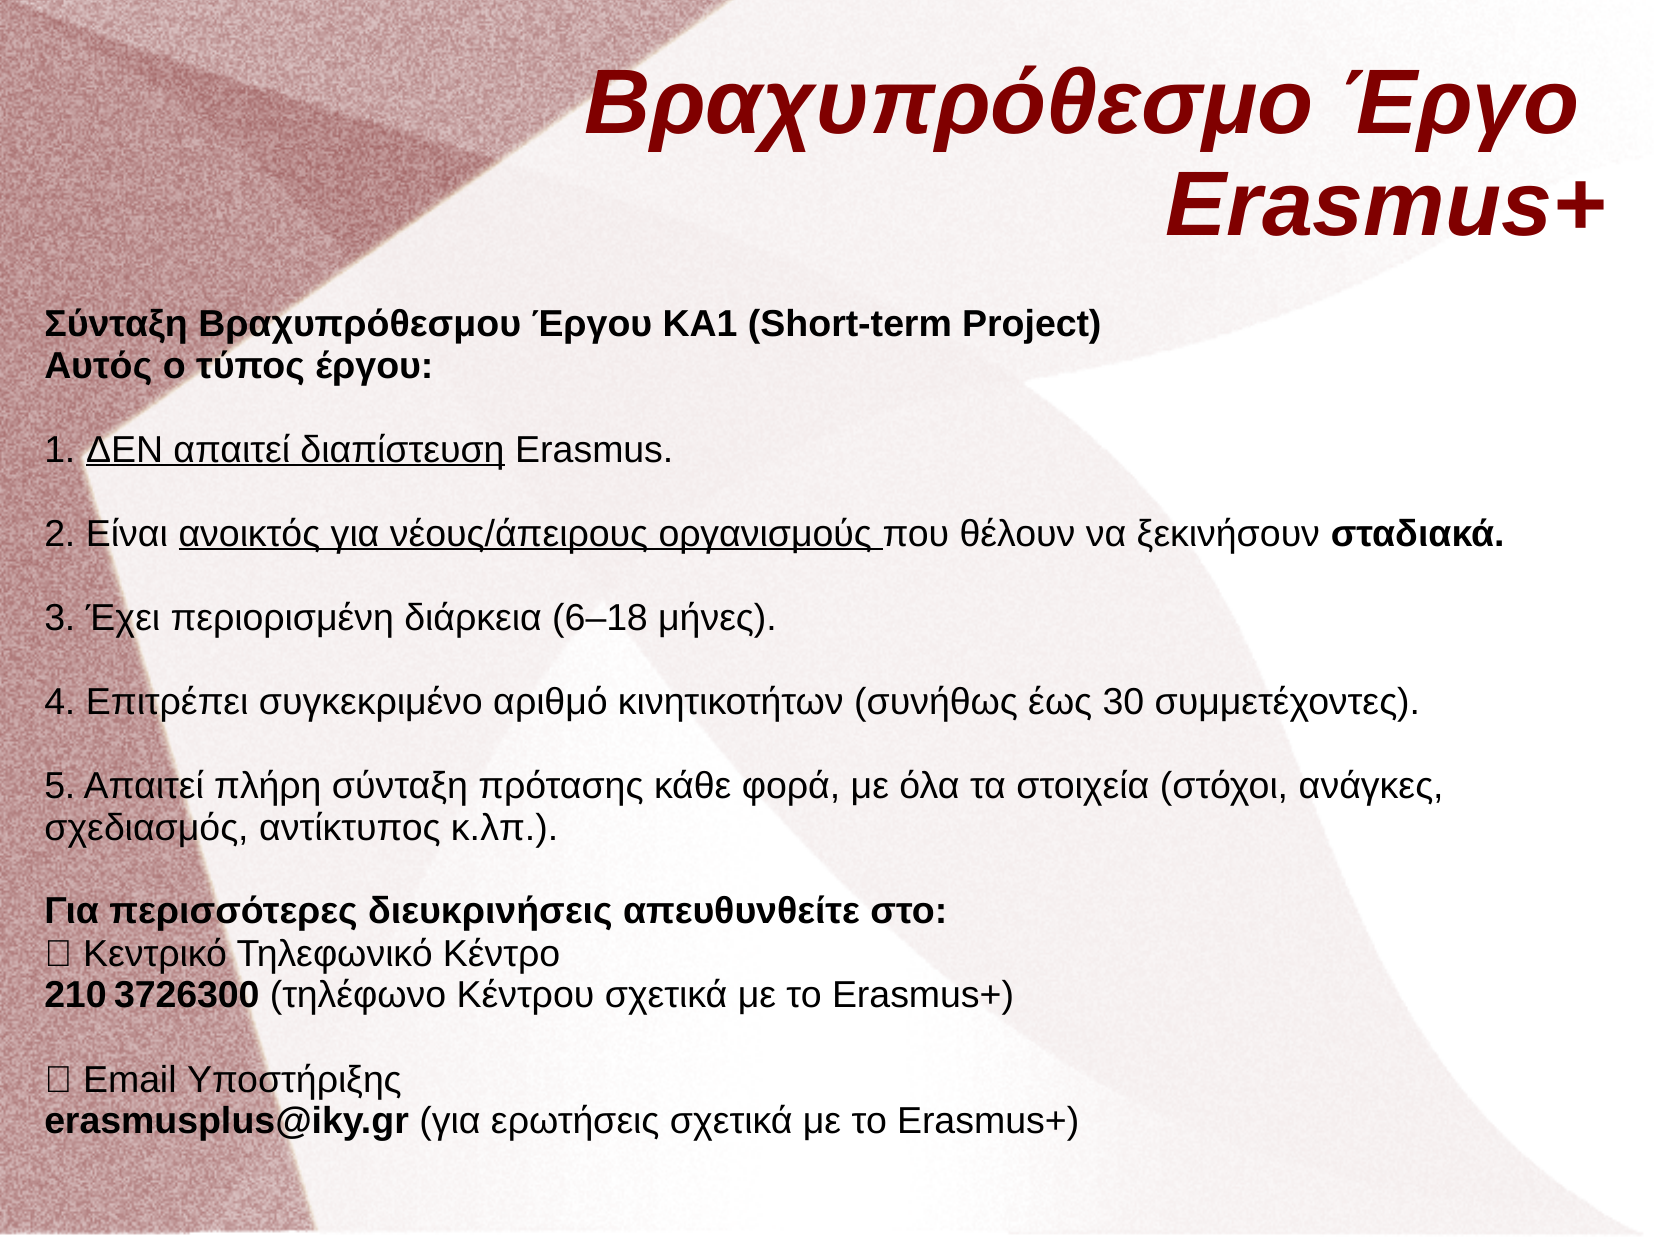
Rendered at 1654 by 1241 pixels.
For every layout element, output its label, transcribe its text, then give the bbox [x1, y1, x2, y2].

text_box Σύνταξη Βραχυπρόθεσμου Έργου KA1 (Short-term Project) Αυτός ο τύπος έργου: 1. ΔΕΝ απαιτεί διαπίστευση Erasmus. 2. Είναι ανοικτός για νέους/άπειρους οργανισμούς που θέλουν να ξεκινήσουν σταδιακά. 3. Έχει περιορισμένη διάρκεια (6–18 μήνες). 4. Επιτρέπει συγκεκριμένο αριθμό κινητικοτήτων (συνήθως έως 30 συμμετέχοντες). 5. Απαιτεί πλήρη σύνταξη πρότασης κάθε φορά, με όλα τα στοιχεία (στόχοι, ανάγκες, σχεδιασμός, αντίκτυπος κ.λπ.). Για περισσότερες διευκρινήσεις απευθυνθείτε στο: 📞 Κεντρικό Τηλεφωνικό Κέντρο 210 3726300 (τηλέφωνο Κέντρου σχετικά με το Erasmus+) 📧 Email Υποστήριξης erasmusplus@iky.gr (για ερωτήσεις σχετικά με το Erasmus+) [29, 294, 1635, 1158]
title Βραχυπρόθεσμο Έργο Erasmus+ [472, 49, 1607, 257]
picture [0, 0, 1654, 1241]
